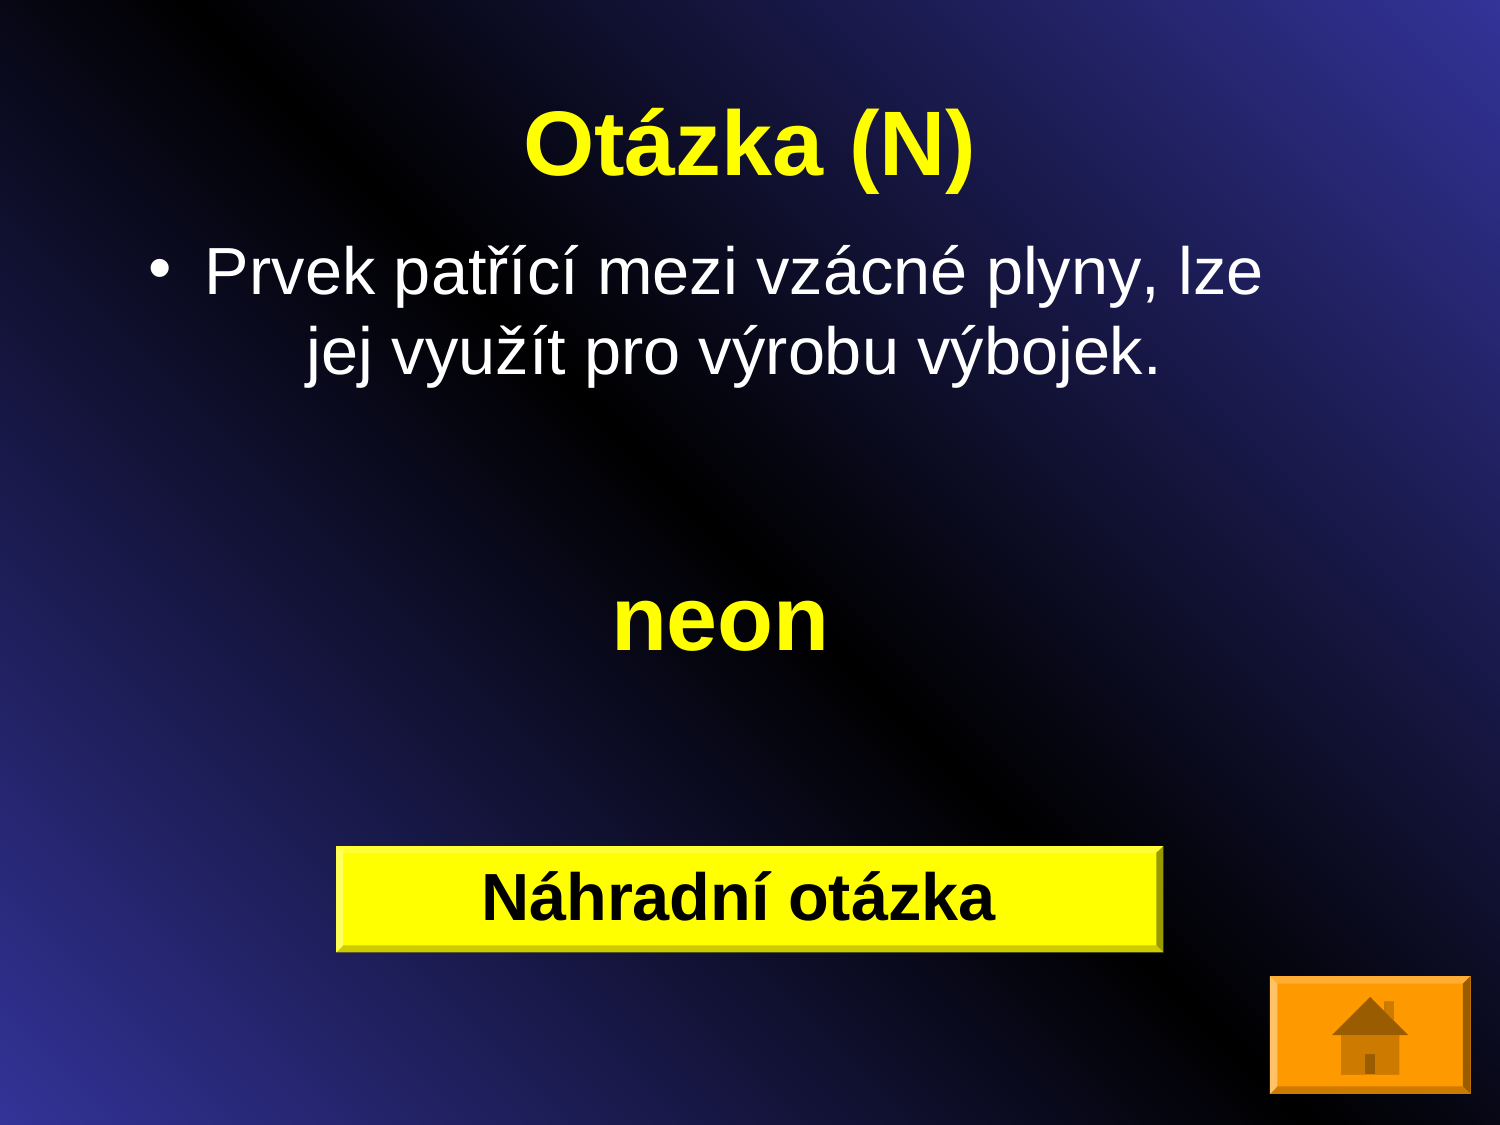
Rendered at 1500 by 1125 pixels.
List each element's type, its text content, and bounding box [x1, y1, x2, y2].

text_box Náhradní otázka [466, 846, 1022, 942]
text_box [337, 846, 1164, 953]
title Otázka (N) [75, 45, 1426, 233]
text_box neon [596, 550, 904, 677]
list Prvek patřící mezi vzácné plyny, lze jej využít pro výrobu výbojek. [41, 219, 1392, 426]
text_box [1271, 976, 1471, 1094]
